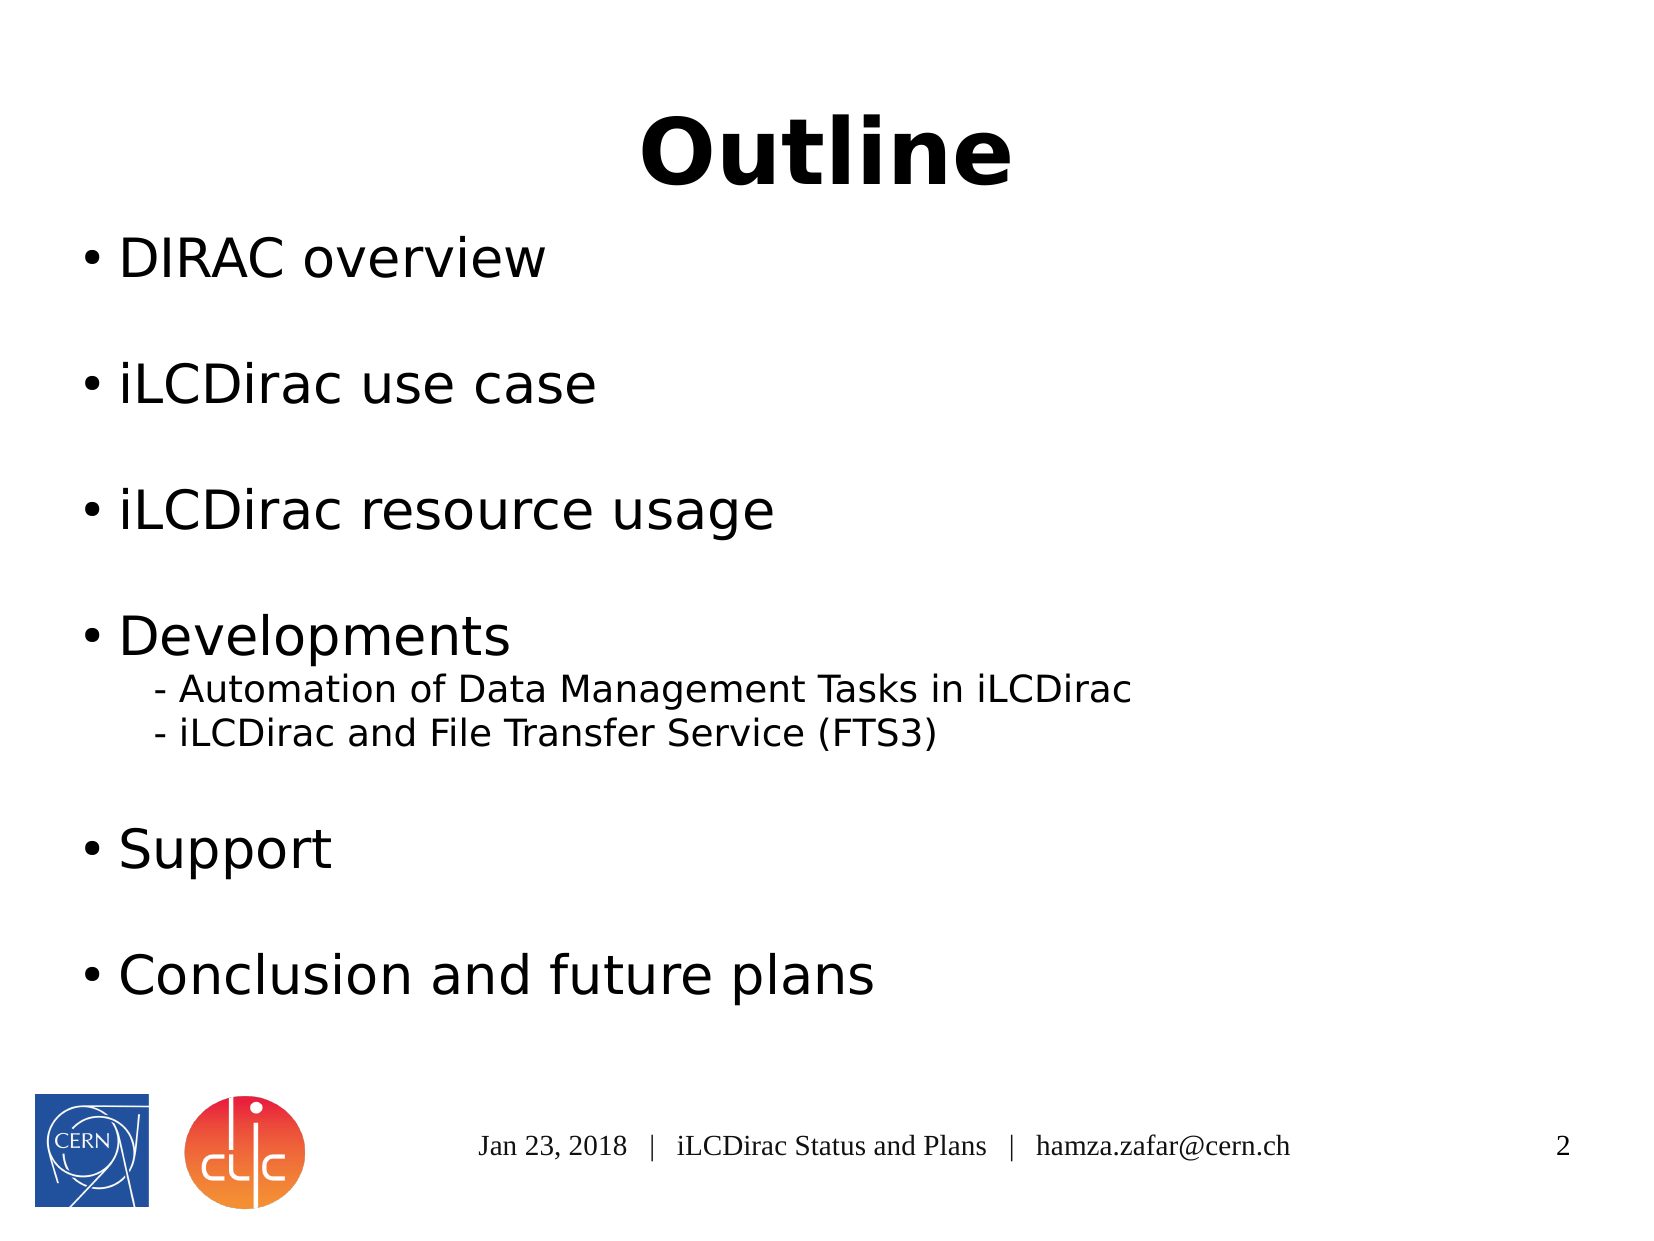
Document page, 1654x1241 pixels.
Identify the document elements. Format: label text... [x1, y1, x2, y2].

picture [35, 1094, 149, 1208]
subtitle DIRAC overview iLCDirac use case iLCDirac resource usage Developments - Automation of Data Management Tasks in iLCDirac - iLCDirac and File Transfer Service (FTS3) Support Conclusion and future plans [82, 224, 1571, 1010]
title Outline [82, 49, 1571, 224]
picture [154, 1067, 335, 1237]
